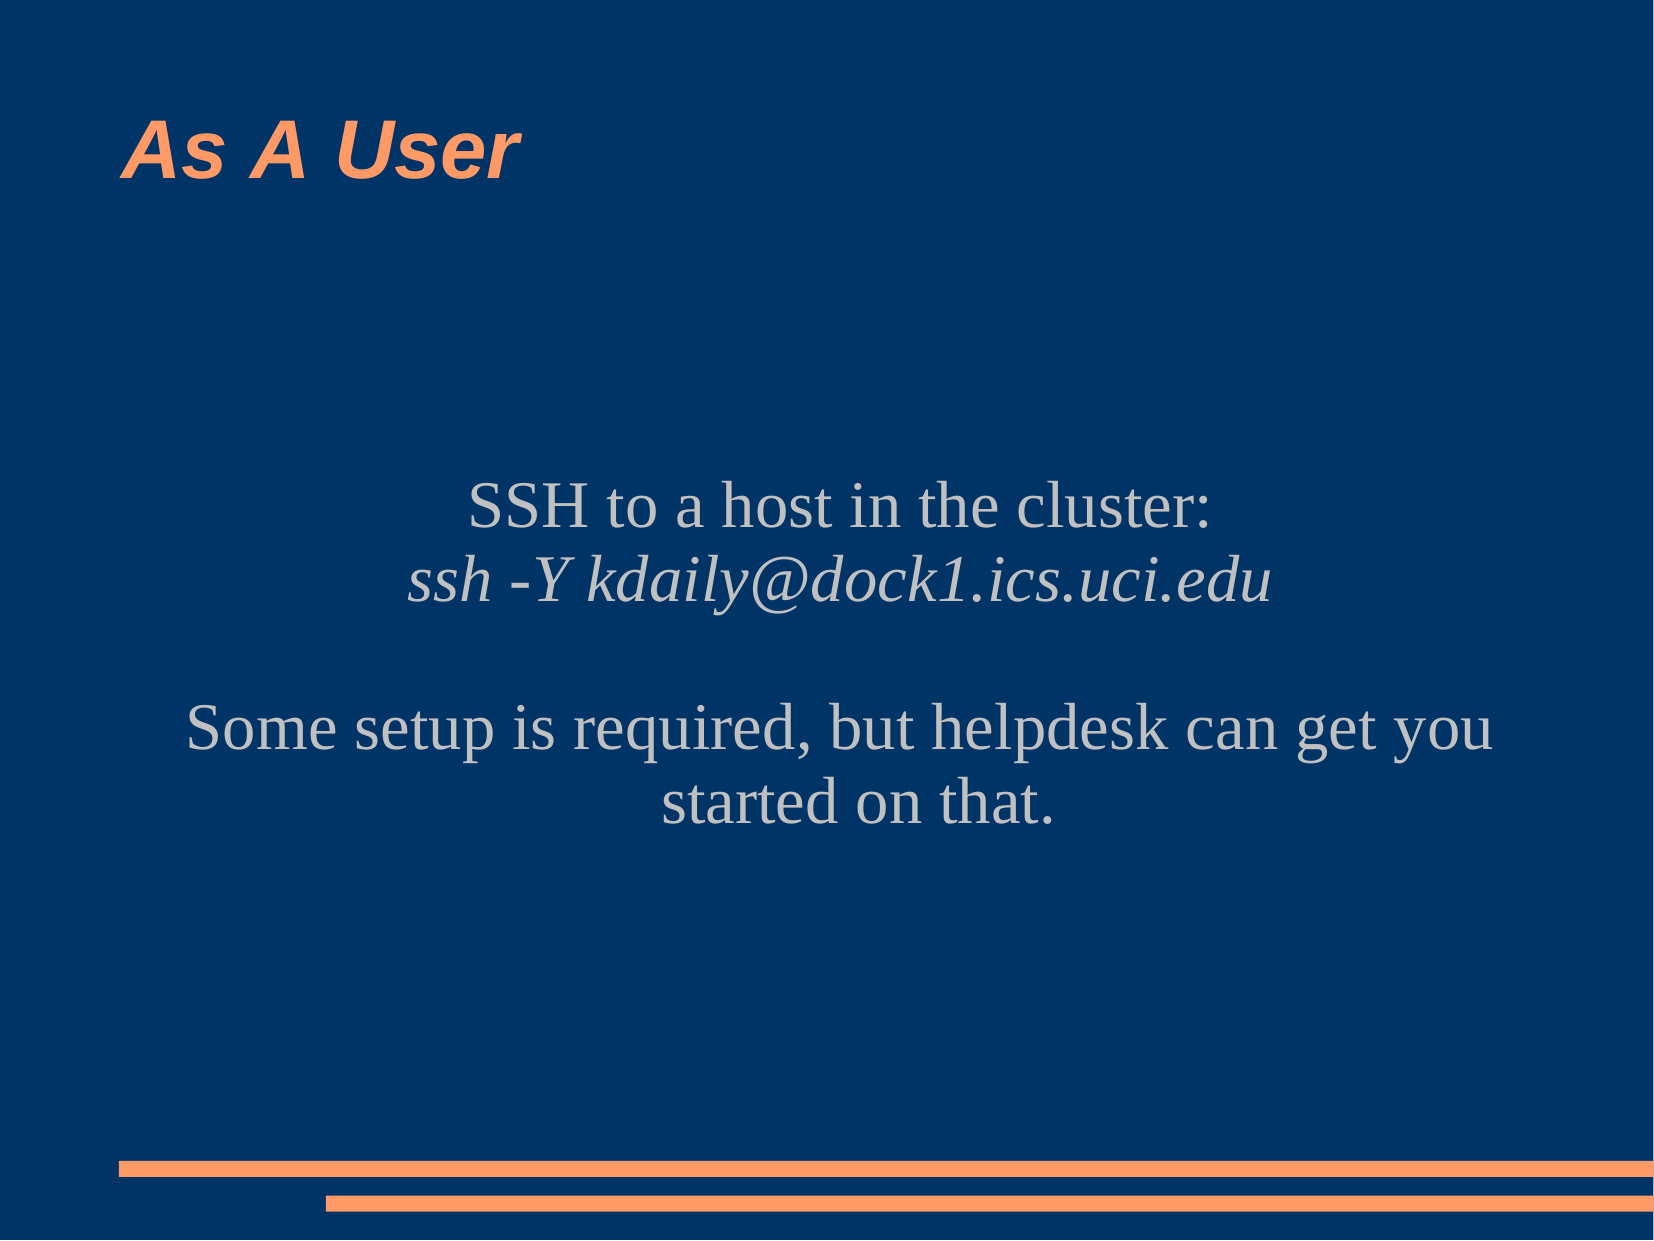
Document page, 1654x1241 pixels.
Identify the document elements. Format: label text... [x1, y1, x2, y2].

title As A User [121, 46, 1534, 254]
subtitle SSH to a host in the cluster: ssh -Y kdaily@dock1.ics.uci.edu Some setup is required, but helpdesk can get you started on that. [121, 322, 1561, 1133]
